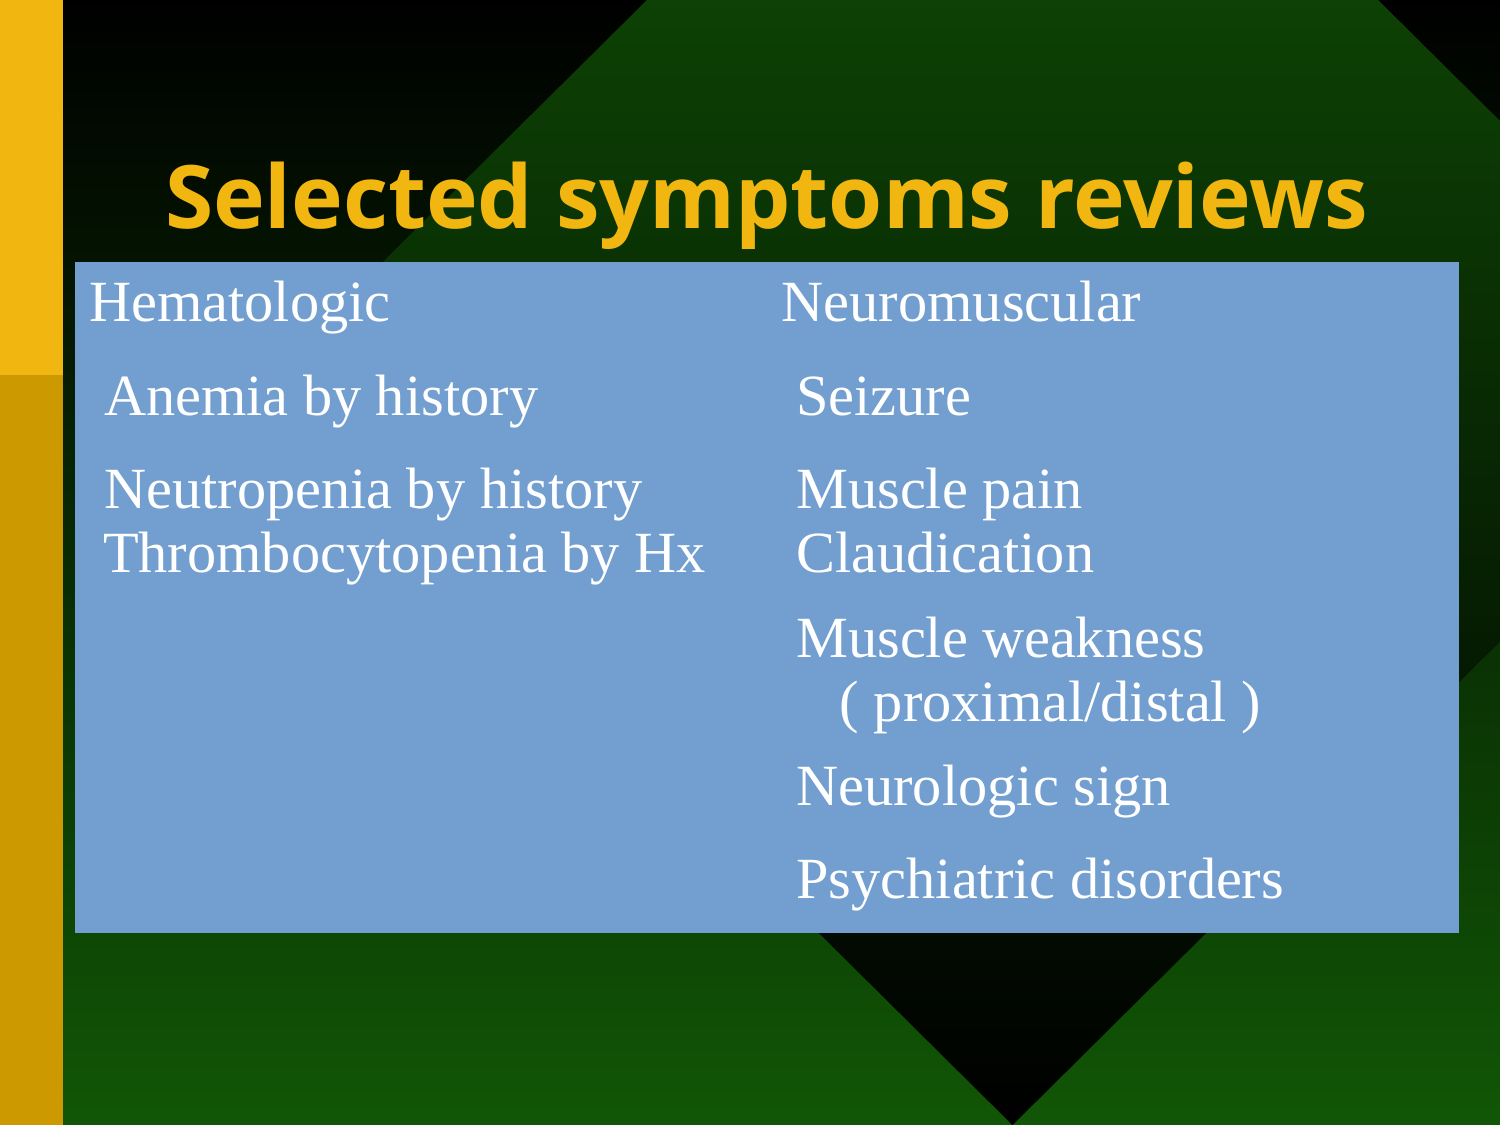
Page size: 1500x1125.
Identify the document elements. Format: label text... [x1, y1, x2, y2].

table_cell Muscle pain Claudication [767, 449, 1459, 598]
table_cell [75, 840, 767, 933]
table_header Neuromuscular [767, 262, 1459, 356]
table_cell Psychiatric disorders [767, 840, 1459, 933]
table_cell [75, 598, 767, 747]
title Selected symptoms reviews [150, 99, 1388, 262]
table_cell Neurologic sign [767, 747, 1459, 840]
table_cell Muscle weakness ( proximal/distal ) [767, 598, 1459, 747]
table_cell Anemia by history [75, 356, 767, 449]
table_cell [75, 747, 767, 840]
table_header Hematologic [75, 262, 767, 356]
table_cell Seizure [767, 356, 1459, 449]
table_cell Neutropenia by history Thrombocytopenia by Hx [75, 449, 767, 598]
